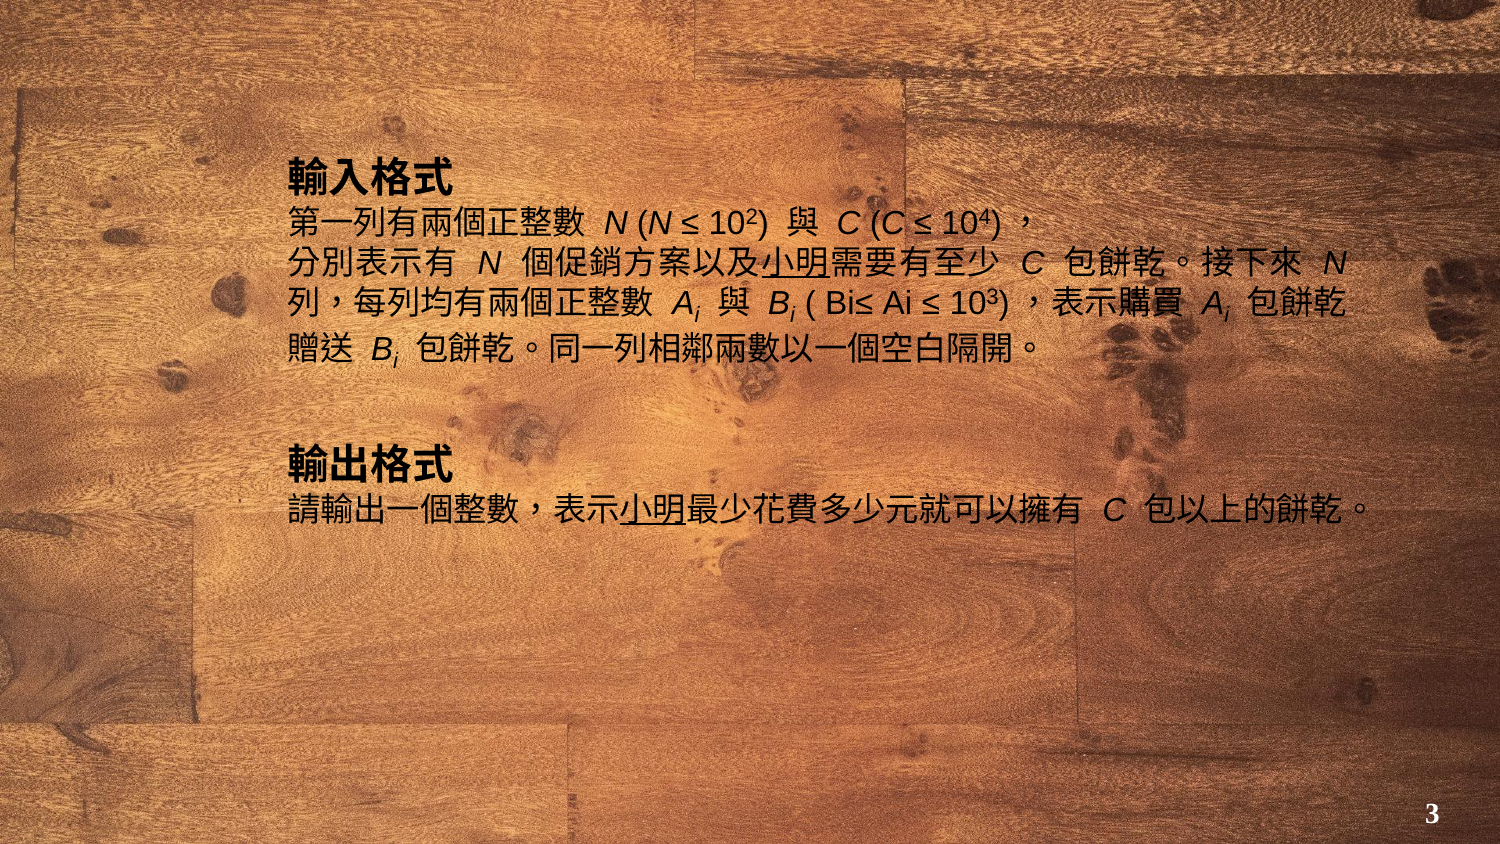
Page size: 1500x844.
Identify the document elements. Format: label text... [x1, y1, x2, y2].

slide_number 3 [1410, 779, 1500, 844]
text_box 輸入格式 第一列有兩個正整數 N (N ≤ 102) 與 C (C ≤ 104)， 分別表示有 N 個促銷方案以及小明需要有至少 C 包餅乾。接下來 N 列，每列均有兩個正整數 Ai 與 Bi ( Bi≤ Ai ≤ 103)，表示購買 Ai 包餅乾贈送 Bi 包餅乾。同一列相鄰兩數以一個空白隔開。 輸出格式 請輸出一個整數，表示小明最少花費多少元就可以擁有 C 包以上的餅乾。 [272, 119, 1362, 536]
